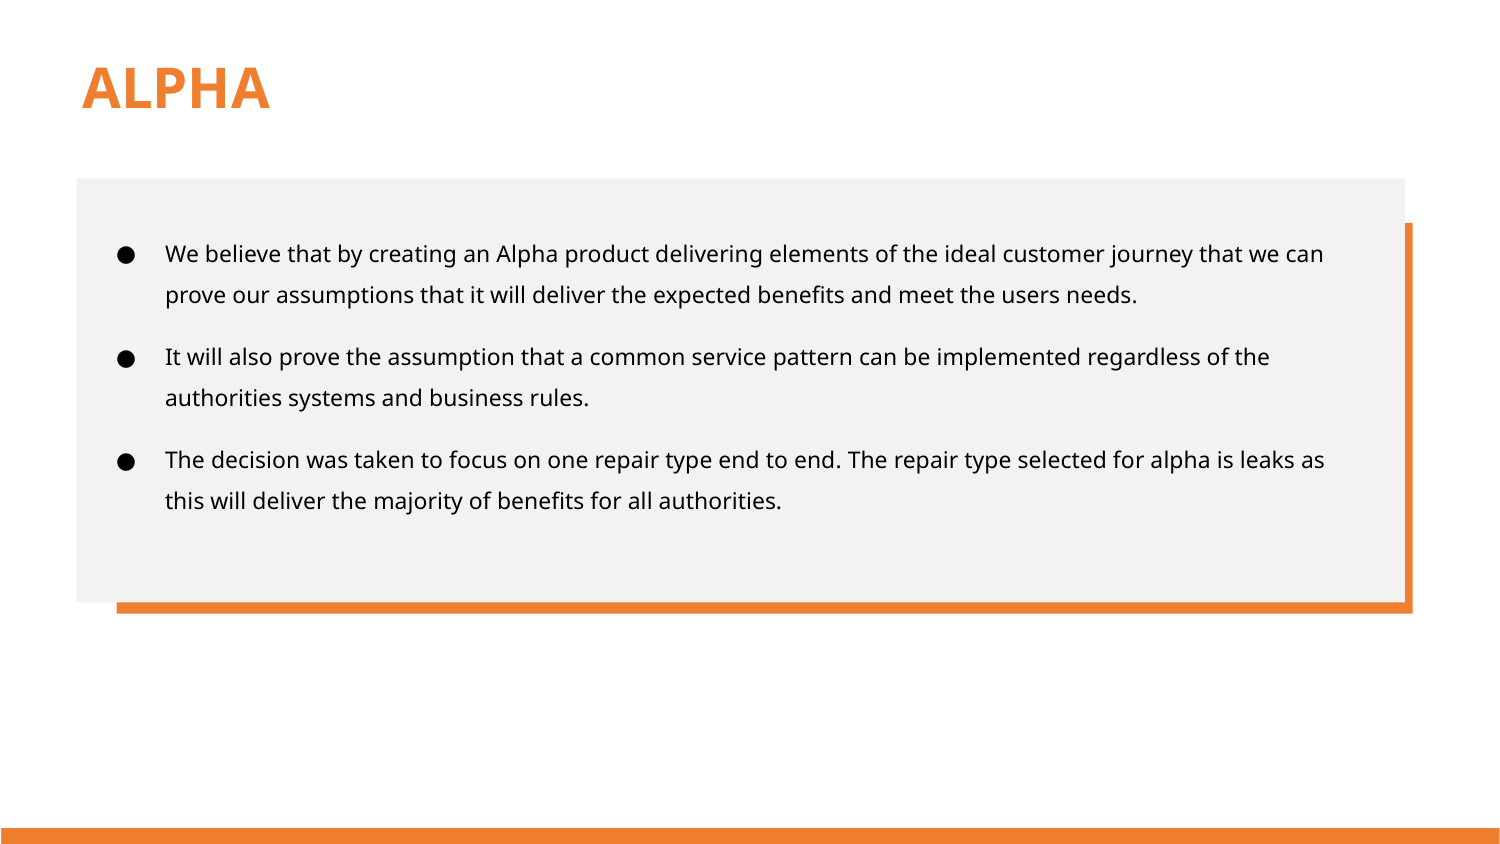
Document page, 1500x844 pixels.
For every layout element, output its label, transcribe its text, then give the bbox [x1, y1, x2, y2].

text_box [76, 178, 1413, 614]
text_box We believe that by creating an Alpha product delivering elements of the ideal customer journey that we can prove our assumptions that it will deliver the expected benefits and meet the users needs. It will also prove the assumption that a common service pattern can be implemented regardless of the authorities systems and business rules. The decision was taken to focus on one repair type end to end. The repair type selected for alpha is leaks as this will deliver the majority of benefits for all authorities. [84, 220, 1346, 542]
text_box ALPHA [71, 46, 1417, 135]
picture [0, 828, 1500, 844]
